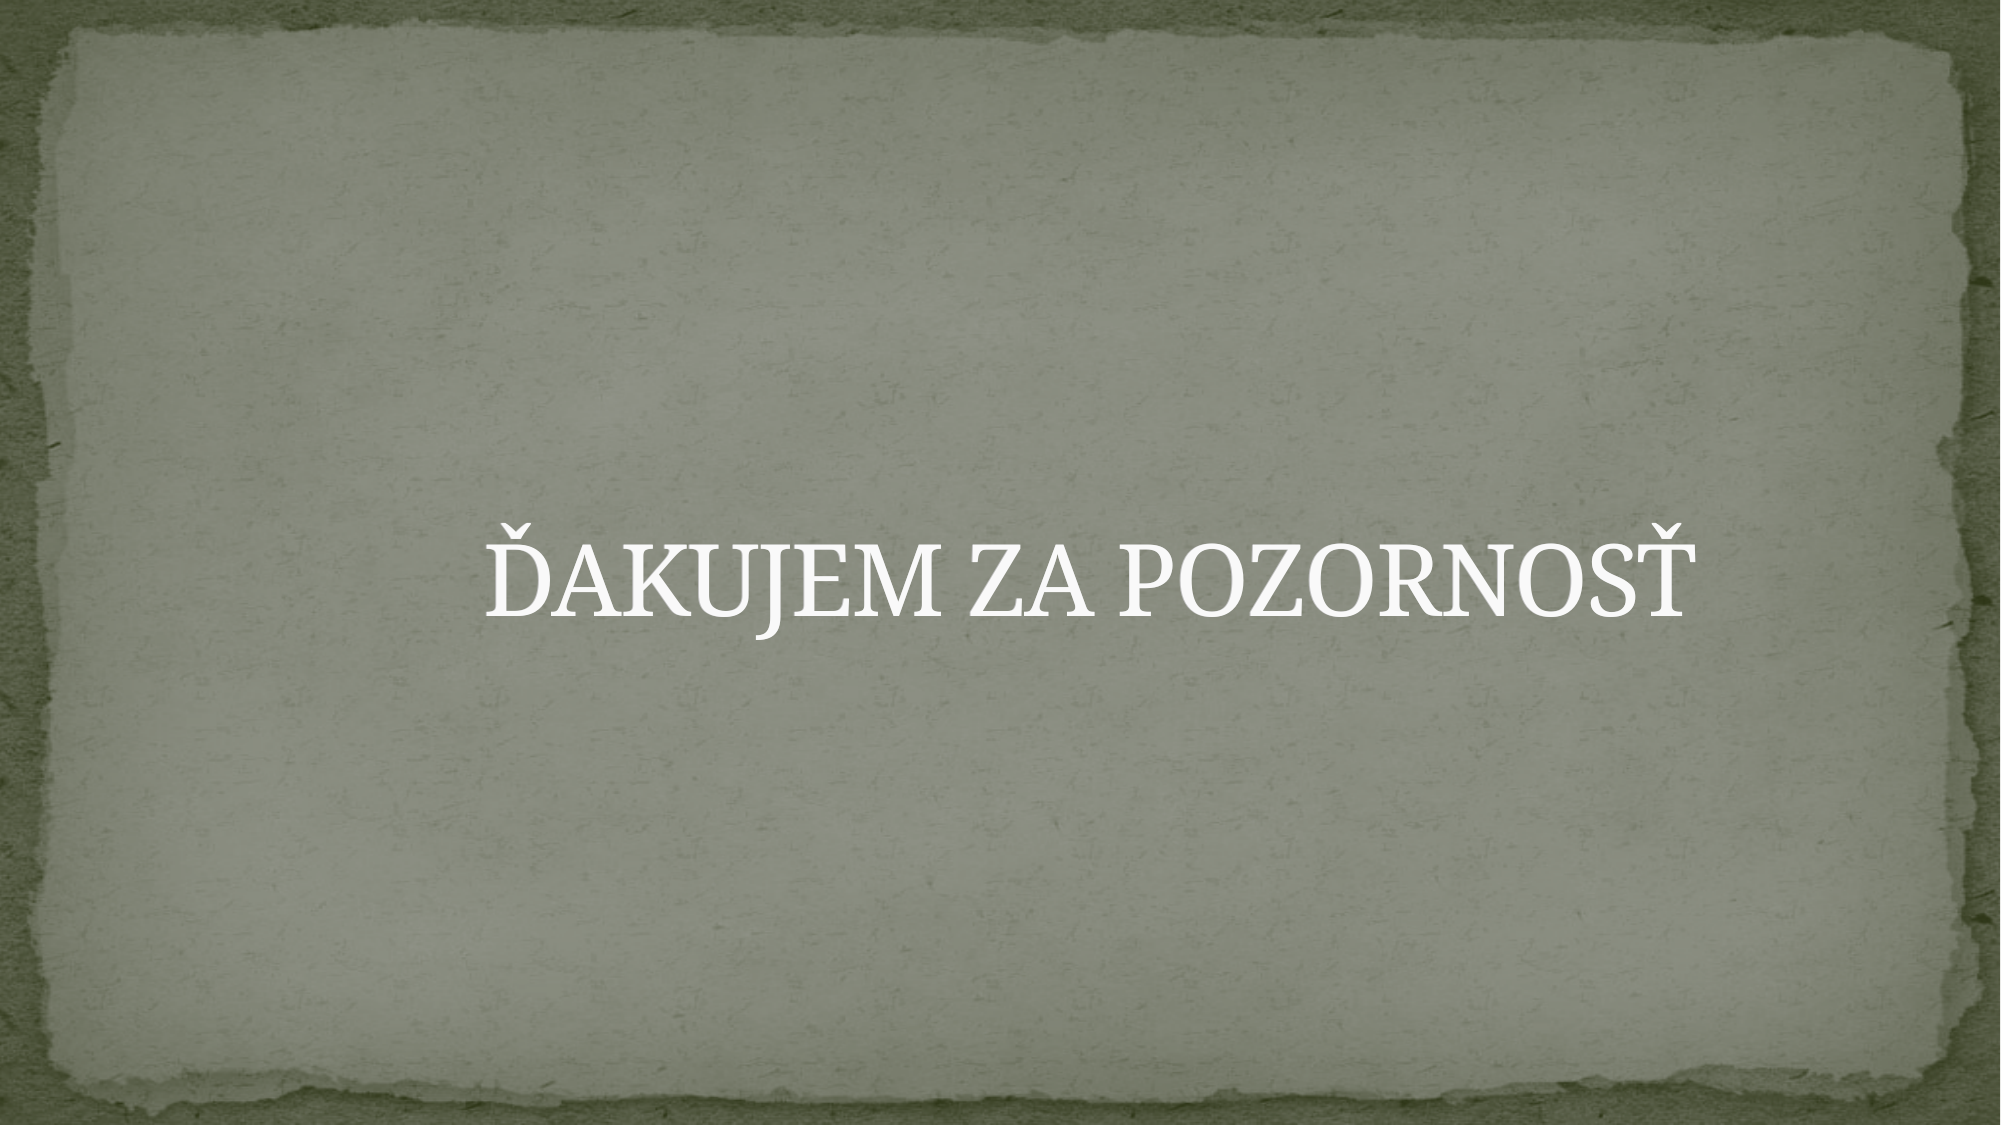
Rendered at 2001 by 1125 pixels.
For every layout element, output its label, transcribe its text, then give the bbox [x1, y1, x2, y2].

title ĎAKUJEM ZA POZORNOSŤ [90, 444, 1891, 645]
